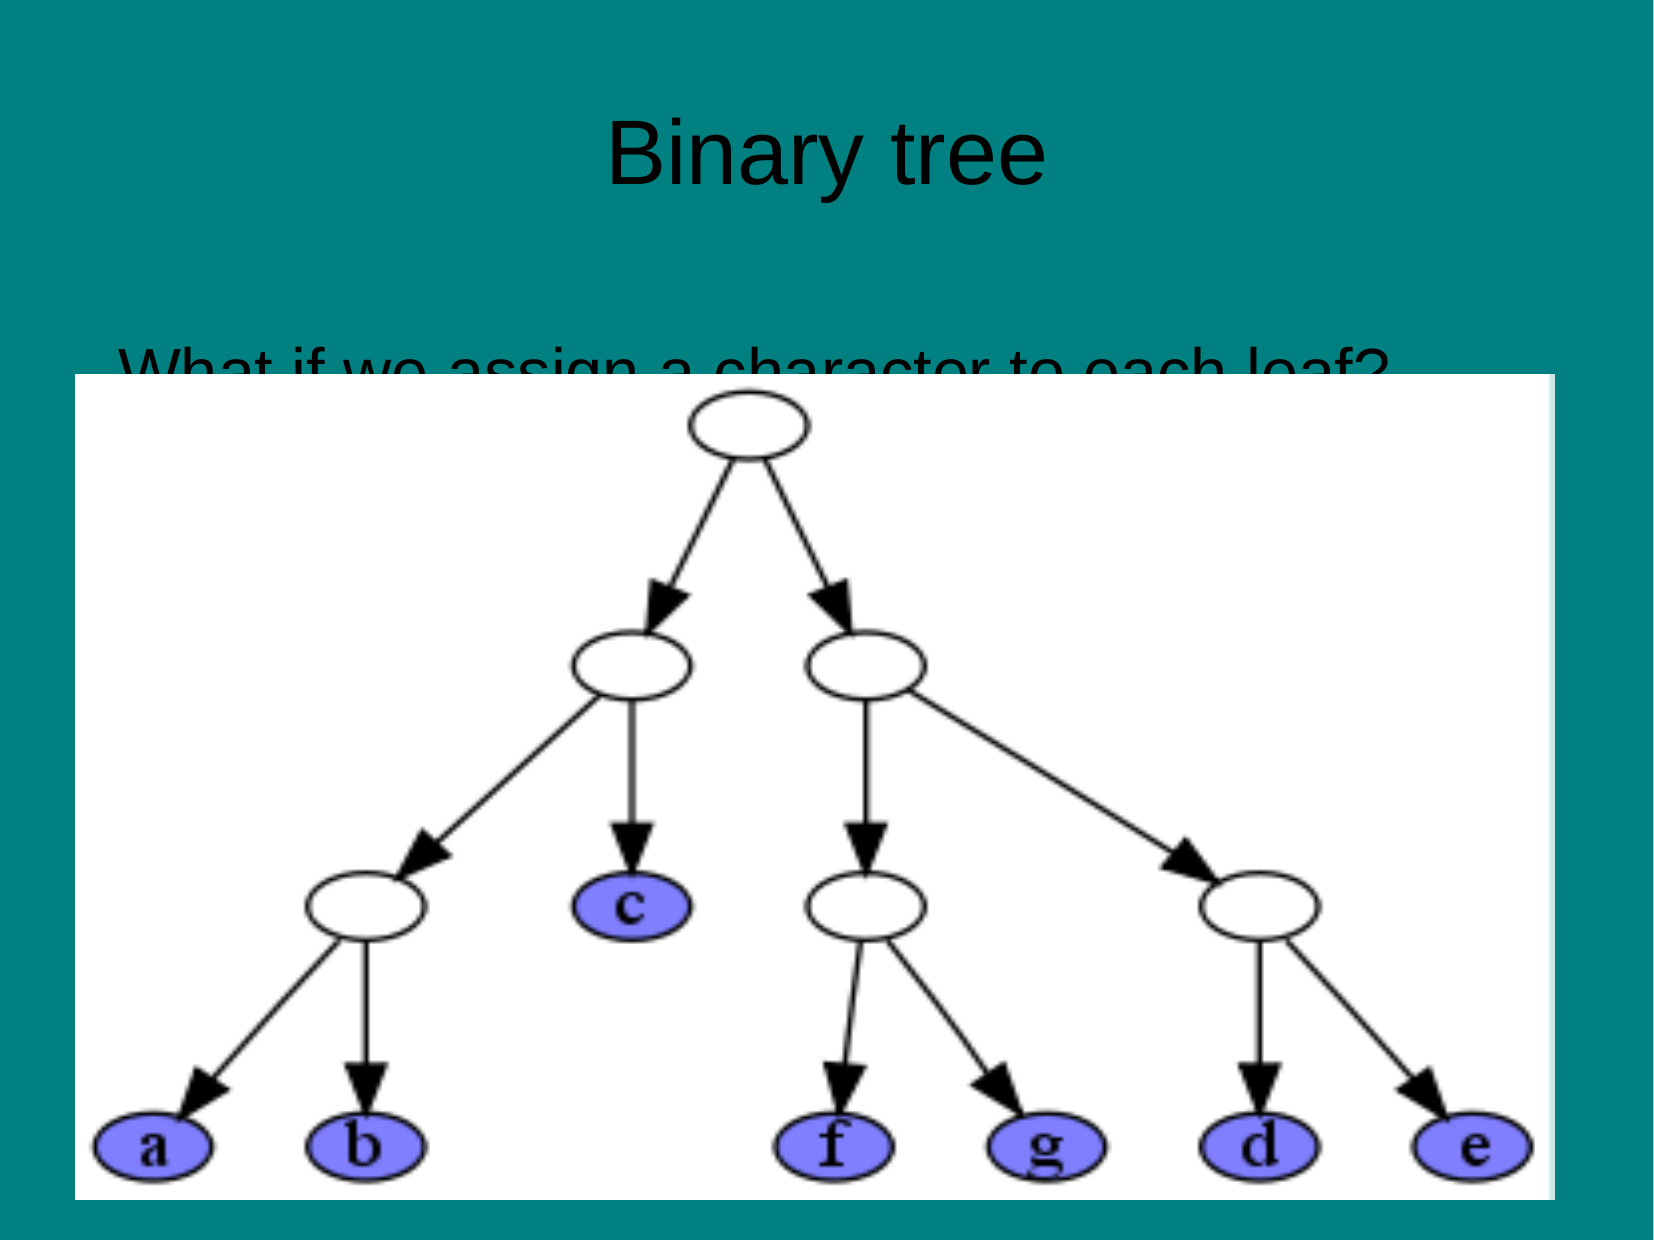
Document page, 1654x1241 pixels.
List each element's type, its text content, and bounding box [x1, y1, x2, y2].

subtitle What if we assign a character to each leaf? [82, 297, 1571, 1102]
picture [75, 374, 1555, 1201]
title Binary tree [82, 56, 1571, 250]
